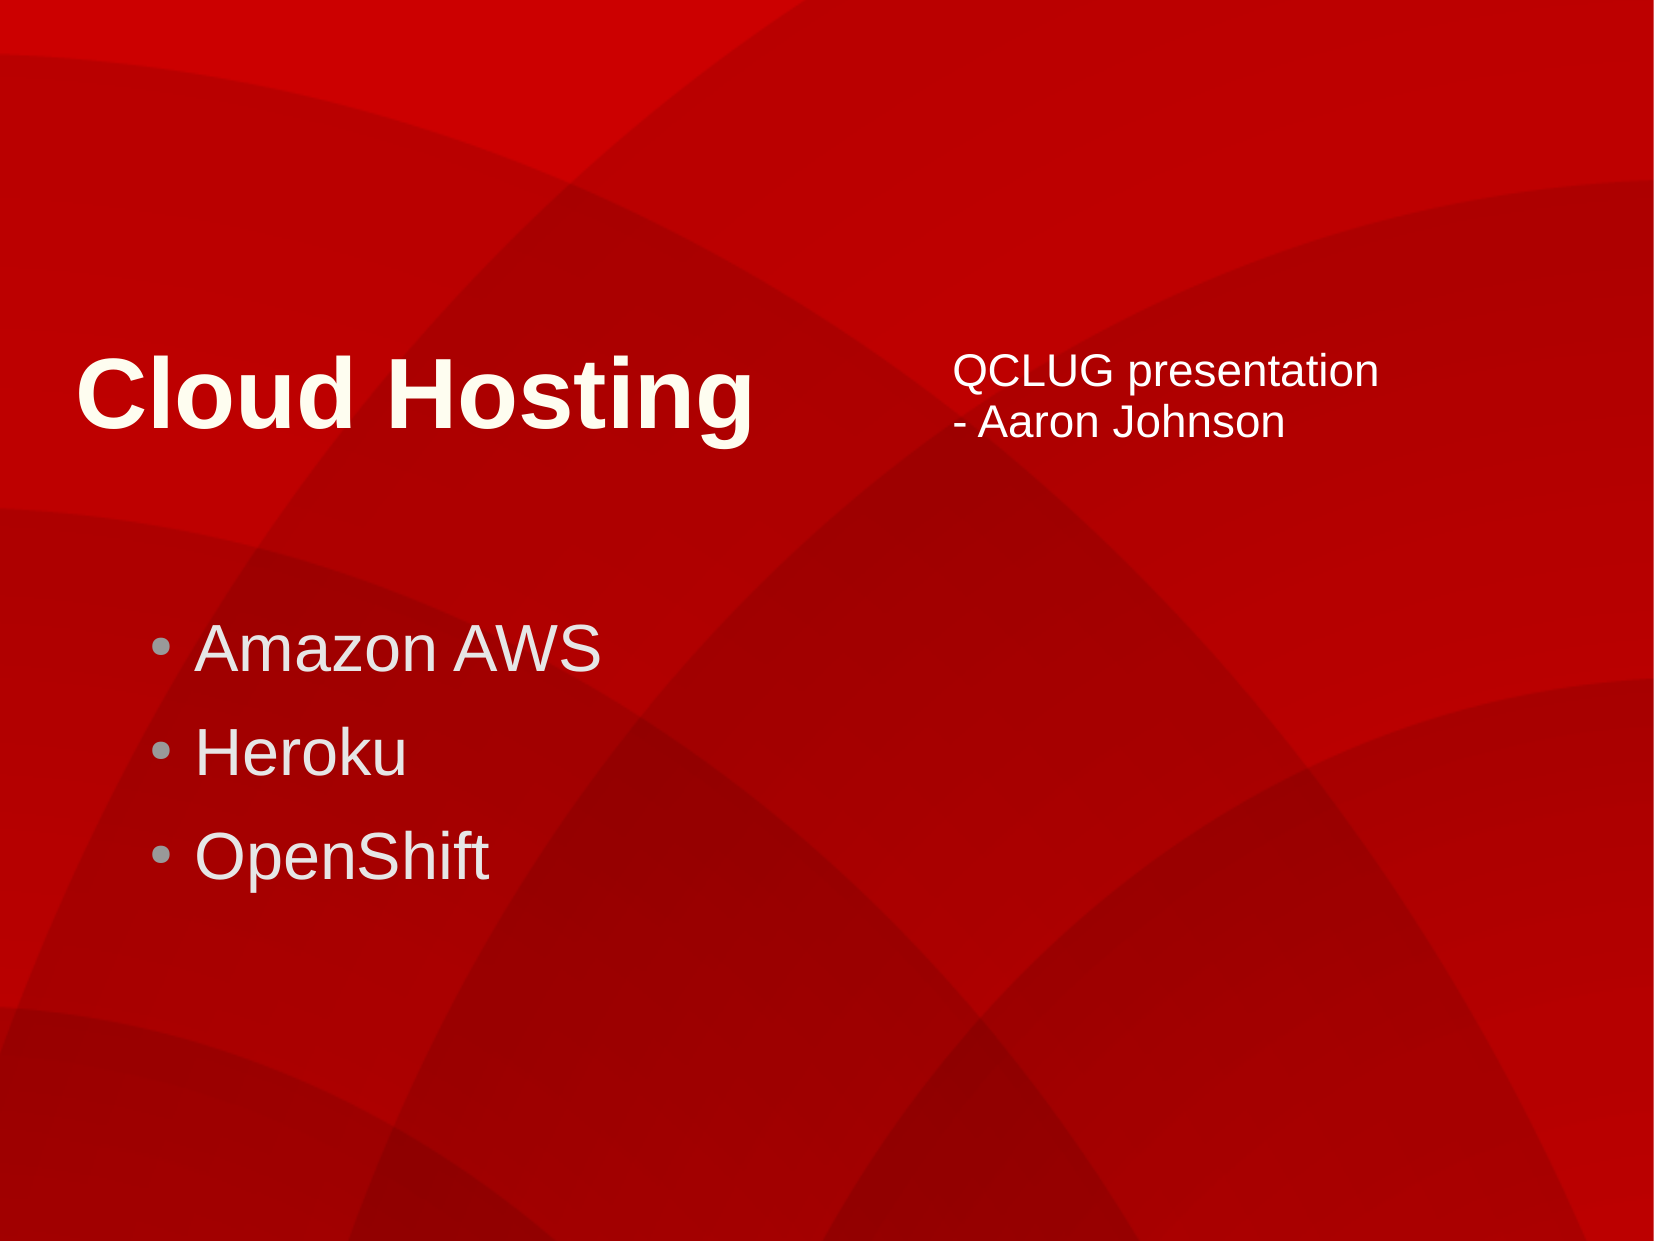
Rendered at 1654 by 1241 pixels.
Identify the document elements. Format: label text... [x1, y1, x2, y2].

title Cloud Hosting [75, 300, 1564, 488]
list Amazon AWS Heroku OpenShift [134, 610, 1623, 1050]
text_box QCLUG presentation - Aaron Johnson [937, 337, 1576, 493]
picture [0, 0, 1654, 1241]
